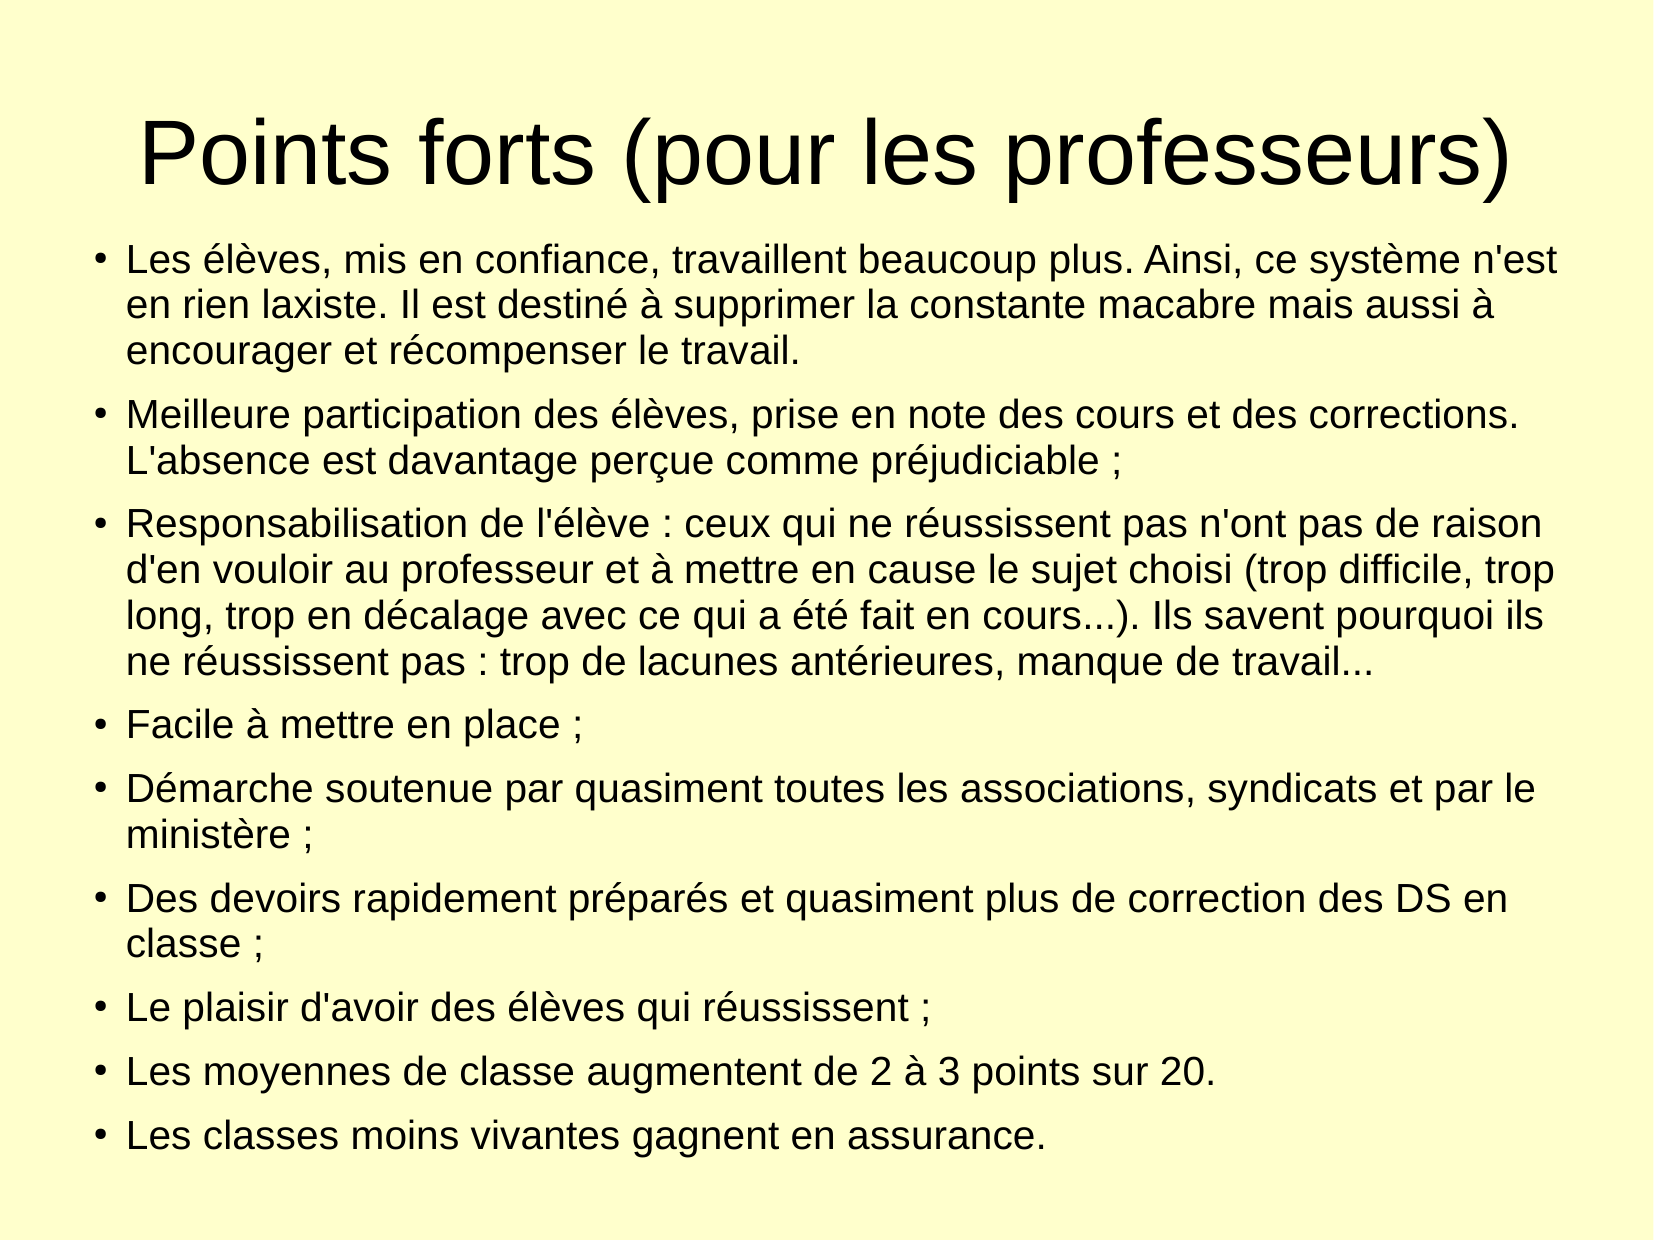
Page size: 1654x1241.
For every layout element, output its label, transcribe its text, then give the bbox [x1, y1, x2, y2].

list Les élèves, mis en confiance, travaillent beaucoup plus. Ainsi, ce système n'est en rien laxiste. Il est destiné à supprimer la constante macabre mais aussi à encourager et récompenser le travail. Meilleure participation des élèves, prise en note des cours et des corrections. L'absence est davantage perçue comme préjudiciable ; Responsabilisation de l'élève : ceux qui ne réussissent pas n'ont pas de raison d'en vouloir au professeur et à mettre en cause le sujet choisi (trop difficile, trop long, trop en décalage avec ce qui a été fait en cours...). Ils savent pourquoi ils ne réussissent pas : trop de lacunes antérieures, manque de travail... Facile à mettre en place ; Démarche soutenue par quasiment toutes les associations, syndicats et par le ministère ; Des devoirs rapidement préparés et quasiment plus de correction des DS en classe ; Le plaisir d'avoir des élèves qui réussissent ; Les moyennes de classe augmentent de 2 à 3 points sur 20. Les classes moins vivantes gagnent en assurance. [82, 236, 1571, 1182]
title Points forts (pour les professeurs) [82, 49, 1571, 236]
